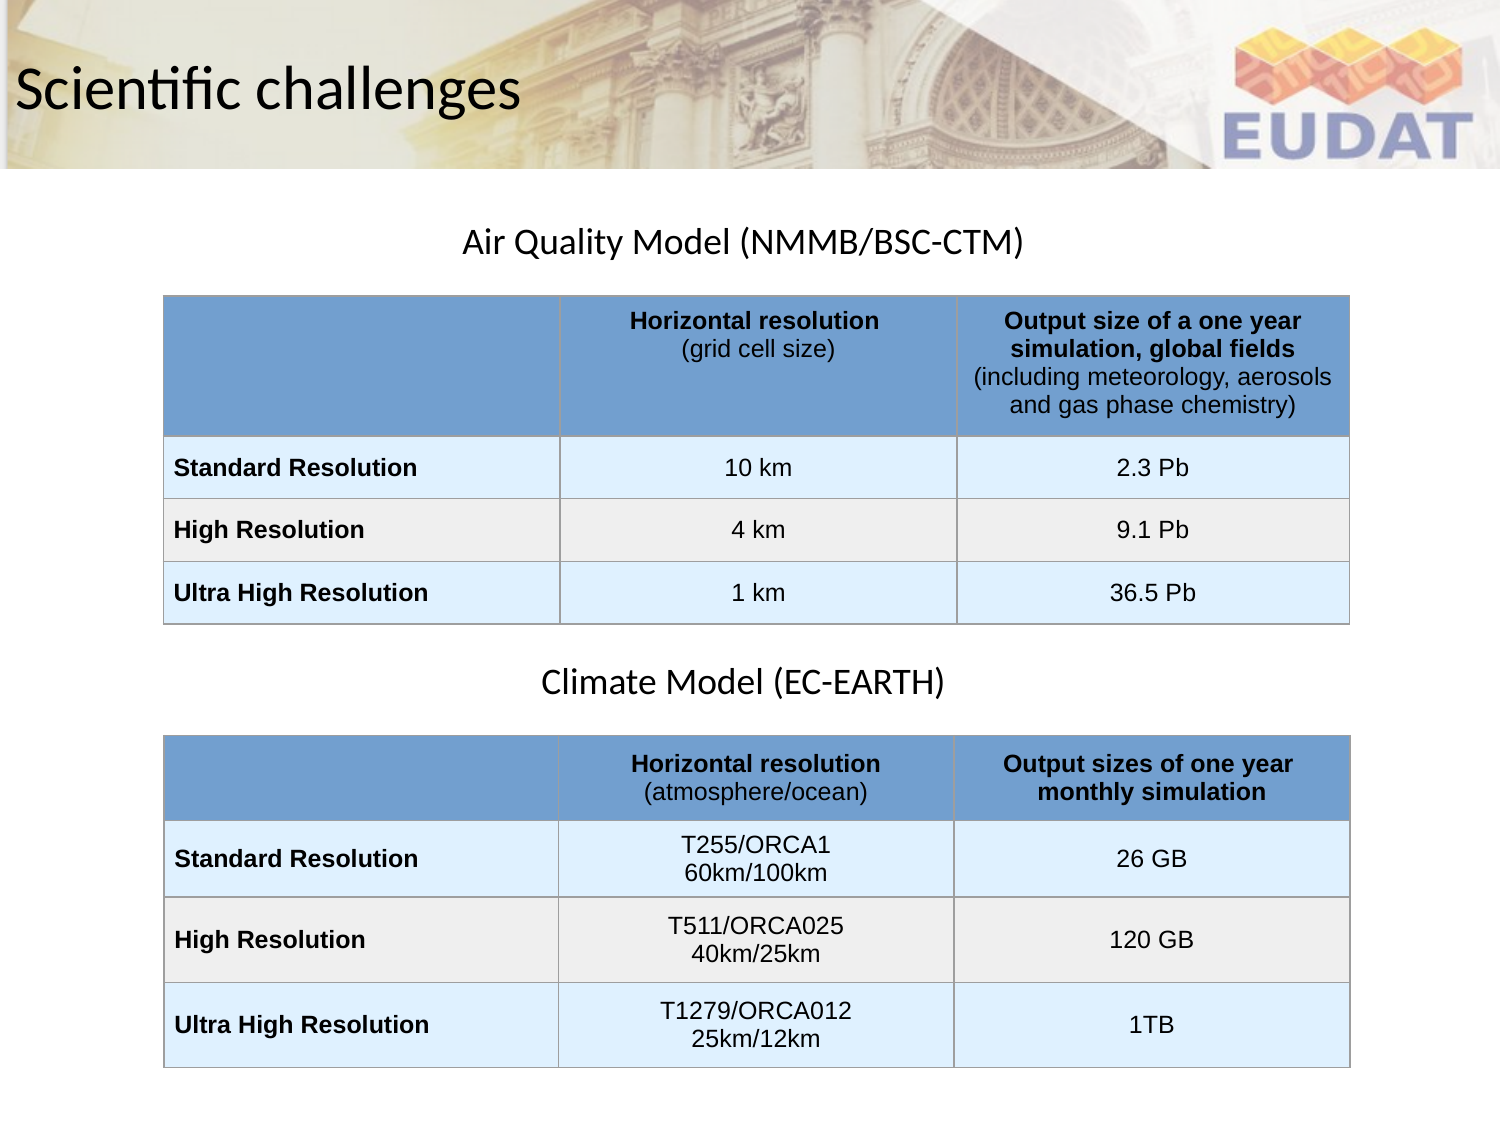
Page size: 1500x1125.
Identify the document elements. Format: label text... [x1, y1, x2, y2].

title Scientific challenges [0, 0, 1350, 178]
picture [1350, 0, 1500, 169]
table_cell 4 km [561, 499, 956, 561]
table_cell High Resolution [165, 898, 558, 982]
table_cell 120 GB [955, 898, 1349, 982]
table_header Horizontal resolution (grid cell size) [561, 297, 956, 435]
table_cell 9.1 Pb [958, 499, 1349, 561]
table_cell 2.3 Pb [958, 437, 1349, 498]
table_cell 10 km [561, 437, 956, 498]
table_header Output size of a one year simulation, global fields (including meteorology, aerosols and gas phase chemistry) [958, 297, 1349, 435]
table_header Output sizes of one year monthly simulation [955, 736, 1349, 820]
list Air Quality Model (NMMB/BSC-CTM) Climate Model (EC-EARTH) [75, 209, 1413, 1005]
table_cell 1 km [561, 562, 956, 623]
table_header Horizontal resolution (atmosphere/ocean) [559, 736, 953, 820]
table_header [164, 297, 559, 435]
table_cell Standard Resolution [164, 437, 559, 498]
table_header [165, 736, 558, 820]
table_cell T1279/ORCA012 25km/12km [559, 983, 953, 1067]
table_cell T255/ORCA1 60km/100km [559, 821, 953, 896]
table_cell Ultra High Resolution [164, 562, 559, 623]
table_cell 26 GB [955, 821, 1349, 896]
table_cell 36.5 Pb [958, 562, 1349, 623]
table_cell 1TB [955, 983, 1349, 1067]
table_cell Ultra High Resolution [165, 983, 558, 1067]
table_cell High Resolution [164, 499, 559, 561]
table_cell Standard Resolution [165, 821, 558, 896]
table_cell T511/ORCA025 40km/25km [559, 898, 953, 982]
